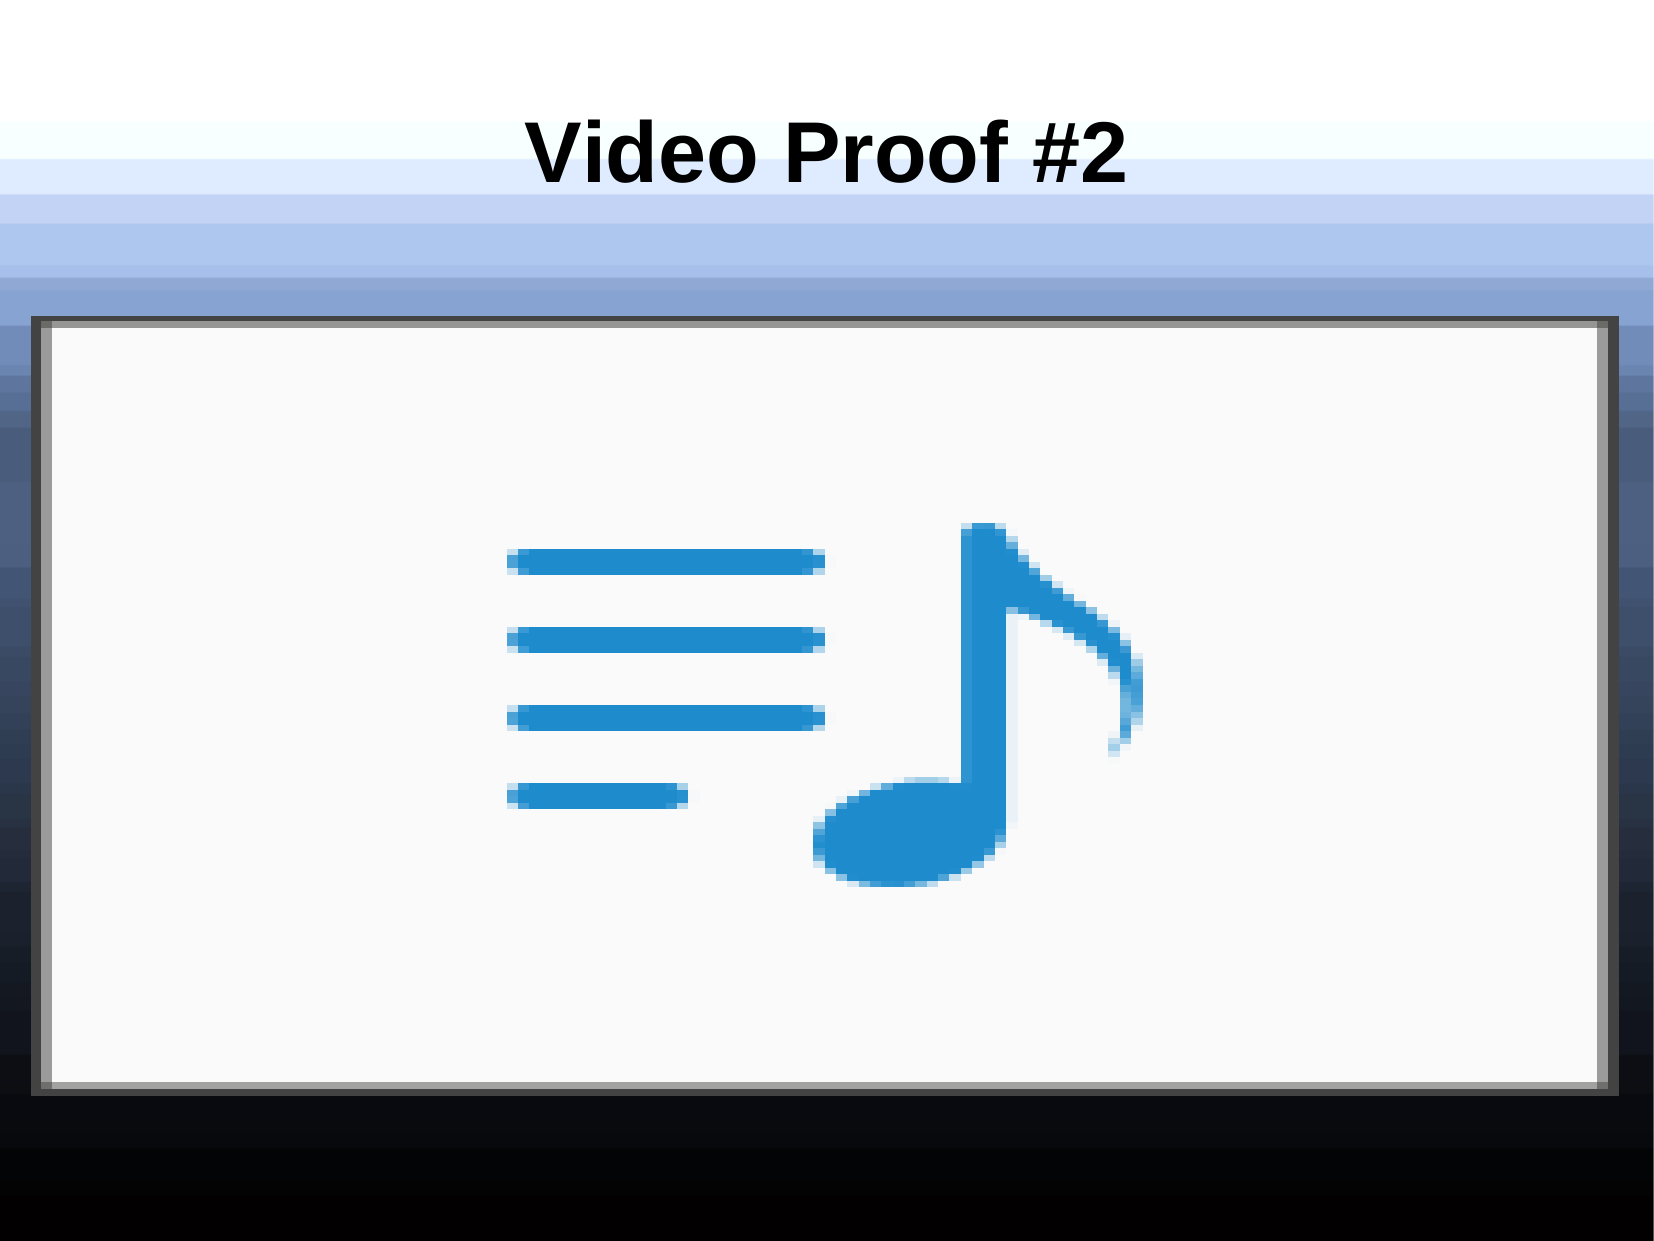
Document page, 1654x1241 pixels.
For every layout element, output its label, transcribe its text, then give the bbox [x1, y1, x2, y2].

picture [0, 0, 1654, 1241]
title Video Proof #2 [82, 49, 1571, 257]
text_box [30, 315, 1621, 1097]
